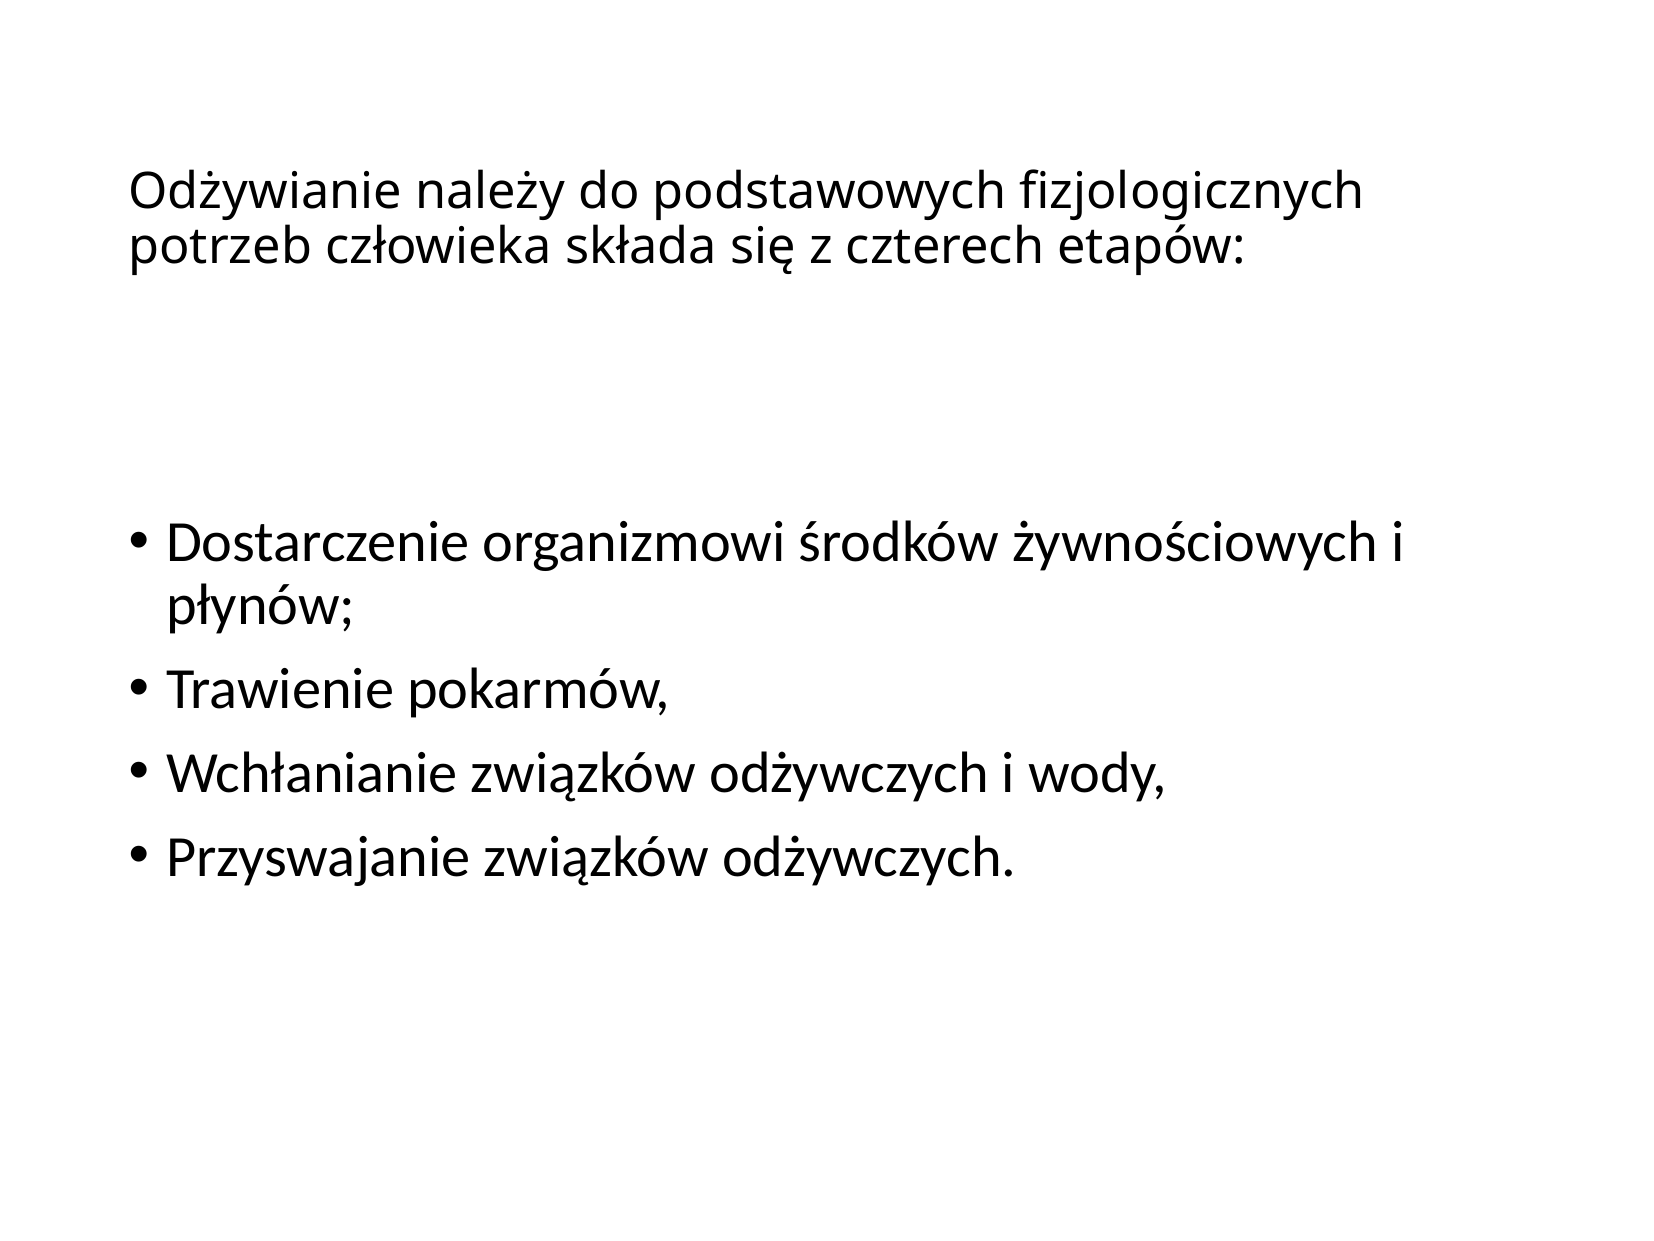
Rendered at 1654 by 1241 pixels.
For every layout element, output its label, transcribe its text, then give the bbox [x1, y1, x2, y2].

list Dostarczenie organizmowi środków żywnościowych i płynów; Trawienie pokarmów, Wchłanianie związków odżywczych i wody, Przyswajanie związków odżywczych. [113, 503, 1540, 1241]
title Odżywianie należy do podstawowych fizjologicznych potrzeb człowieka składa się z czterech etapów: [113, 103, 1540, 343]
